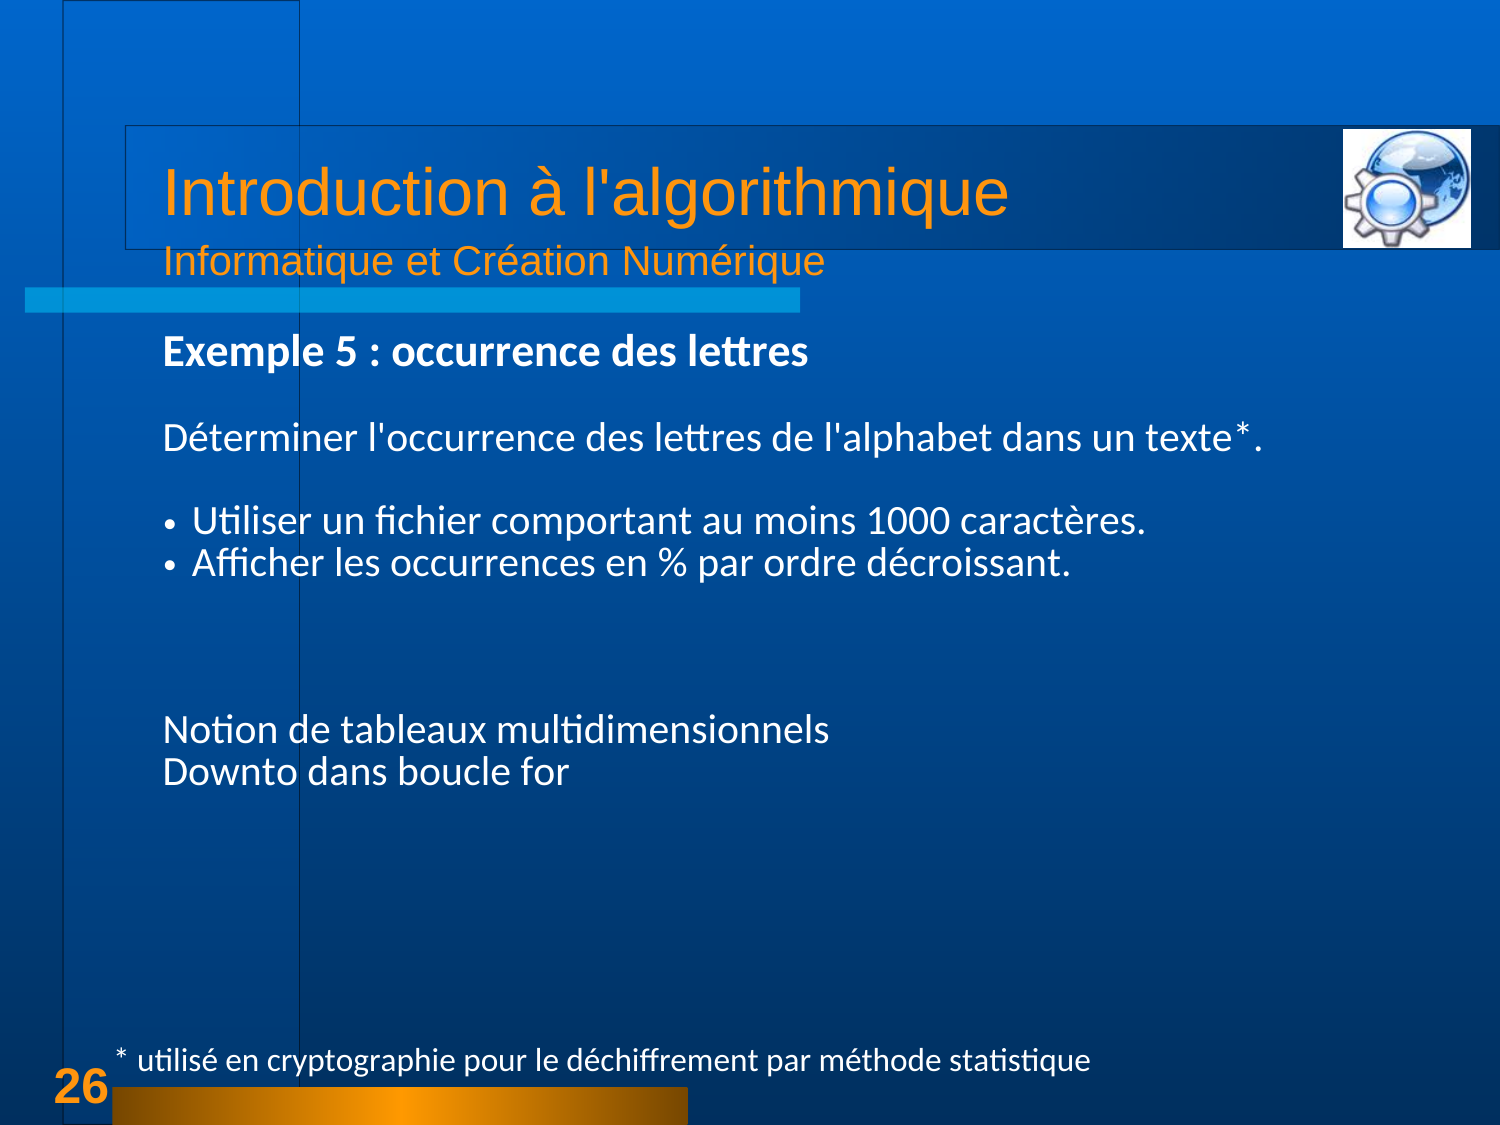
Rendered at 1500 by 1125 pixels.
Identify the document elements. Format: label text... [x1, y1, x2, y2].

picture [1343, 129, 1471, 248]
text_box Exemple 5 : occurrence des lettres Déterminer l'occurrence des lettres de l'alphabet dans un texte*. Utiliser un fichier comportant au moins 1000 caractères. Afficher les occurrences en % par ordre décroissant. Notion de tableaux multidimensionnels Downto dans boucle for [147, 324, 1418, 957]
text_box * utilisé en cryptographie pour le déchiffrement par méthode statistique [98, 1039, 1152, 1095]
